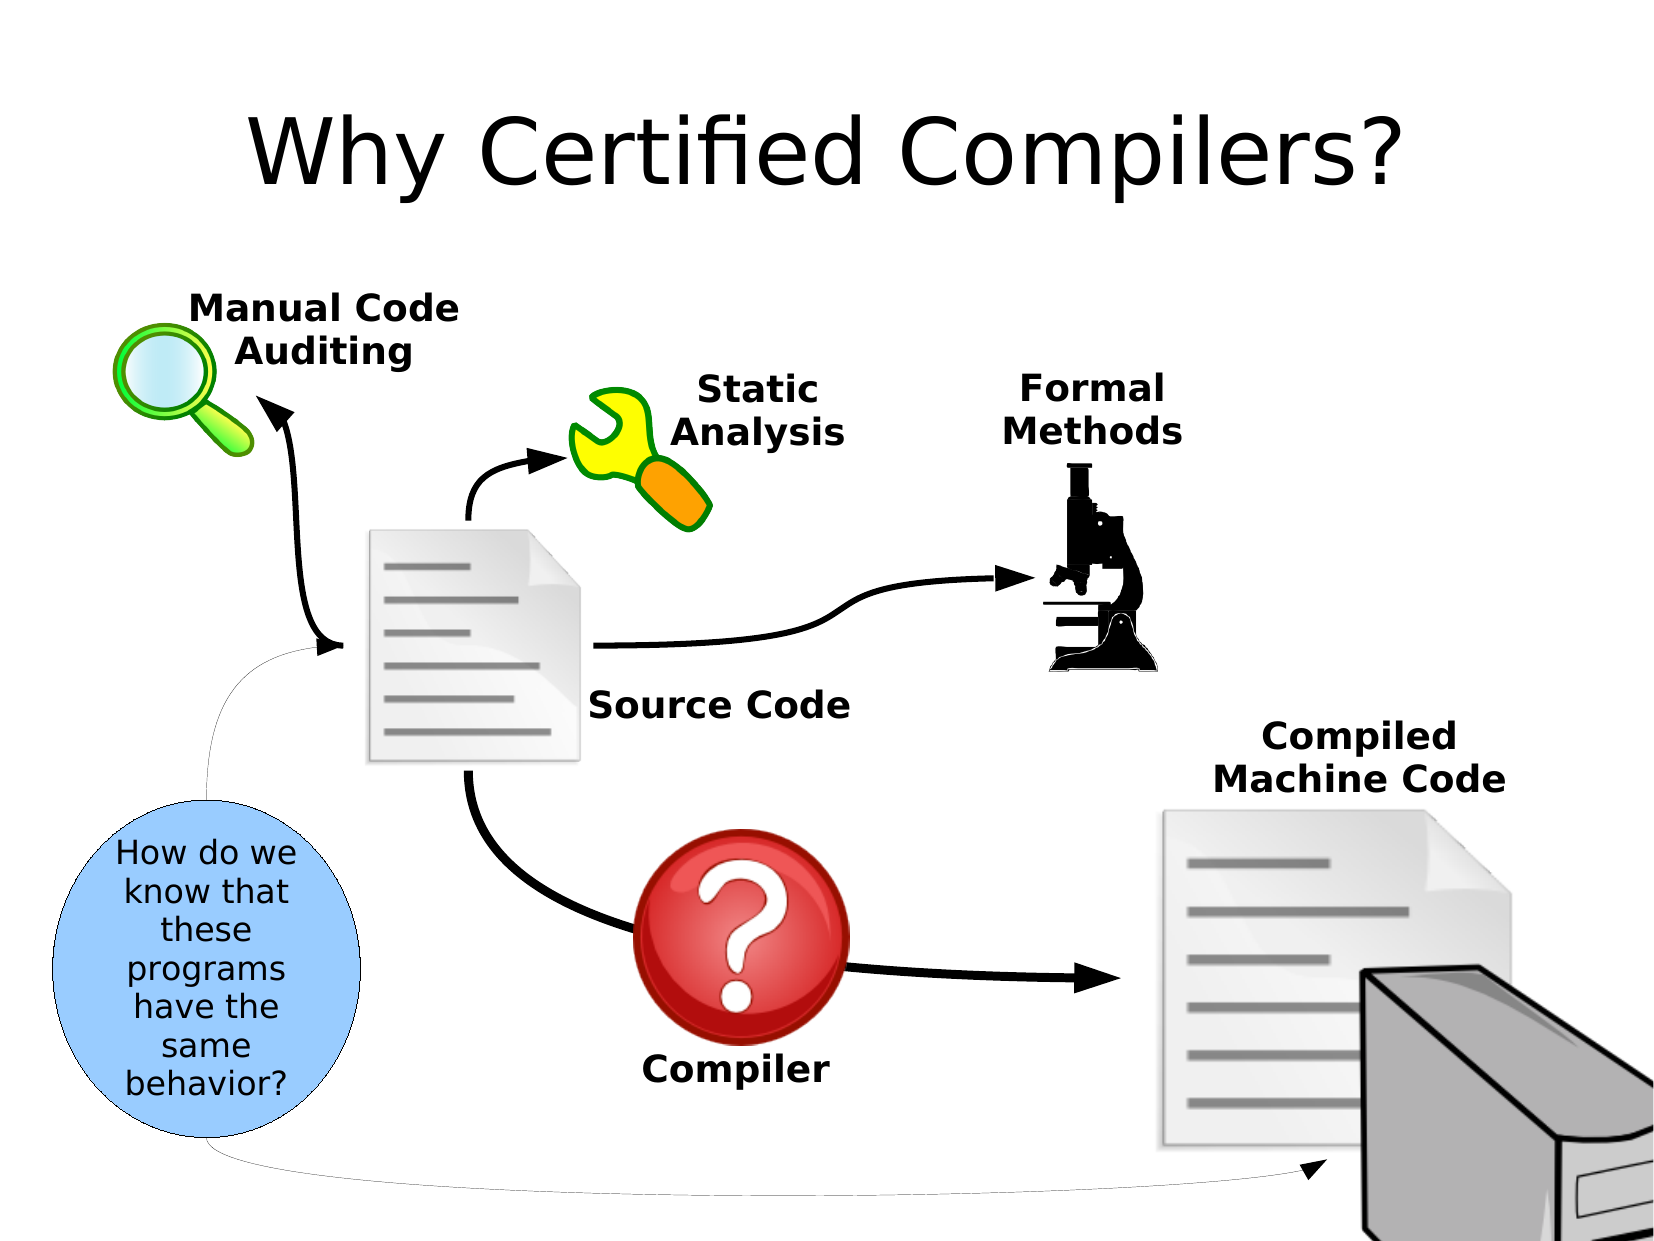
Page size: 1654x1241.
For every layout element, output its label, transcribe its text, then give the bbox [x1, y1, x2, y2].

text_box Compiler [621, 1040, 850, 1099]
text_box Source Code [553, 676, 886, 735]
text_box Formal Methods [969, 359, 1216, 462]
title Why Certified Compilers? [82, 56, 1571, 250]
text_box Static Analysis [647, 360, 869, 462]
picture [343, 383, 716, 771]
picture [633, 829, 850, 1040]
text_box Compiled Machine Code [1153, 707, 1566, 809]
text_box How do we know that these programs have the same behavior? [52, 800, 361, 1138]
picture [1043, 463, 1158, 672]
picture [1120, 796, 1654, 1241]
text_box Manual Code Auditing [159, 279, 489, 382]
picture [105, 320, 256, 471]
